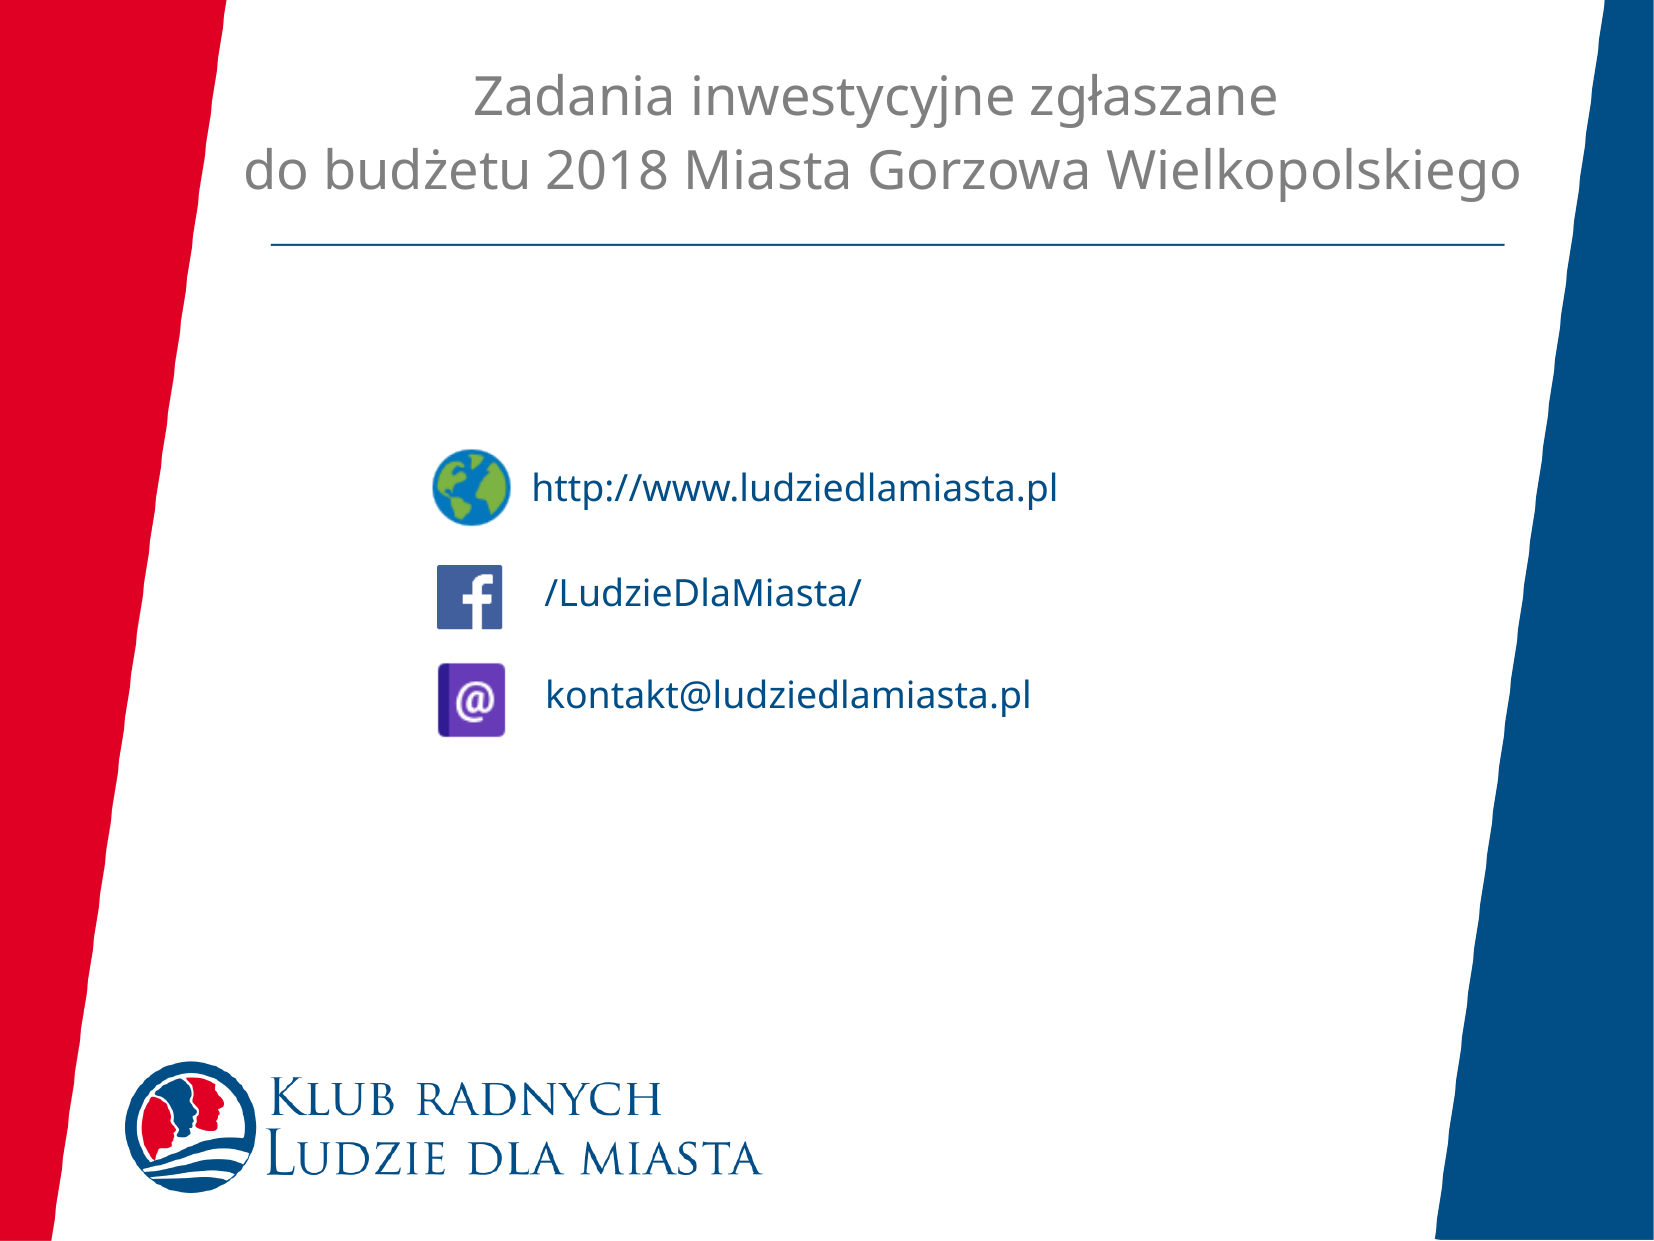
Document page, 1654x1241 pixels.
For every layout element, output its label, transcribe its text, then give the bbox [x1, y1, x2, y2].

text_box kontakt@ludziedlamiasta.pl [530, 661, 1146, 734]
text_box http://www.ludziedlamiasta.pl [516, 454, 1394, 582]
text_box /LudzieDlaMiasta/ [529, 558, 1080, 631]
title Zadania inwestycyjne zgłaszane do budżetu 2018 Miasta Gorzowa Wielkopolskiego [155, 47, 1597, 216]
picture [0, 0, 1654, 1241]
